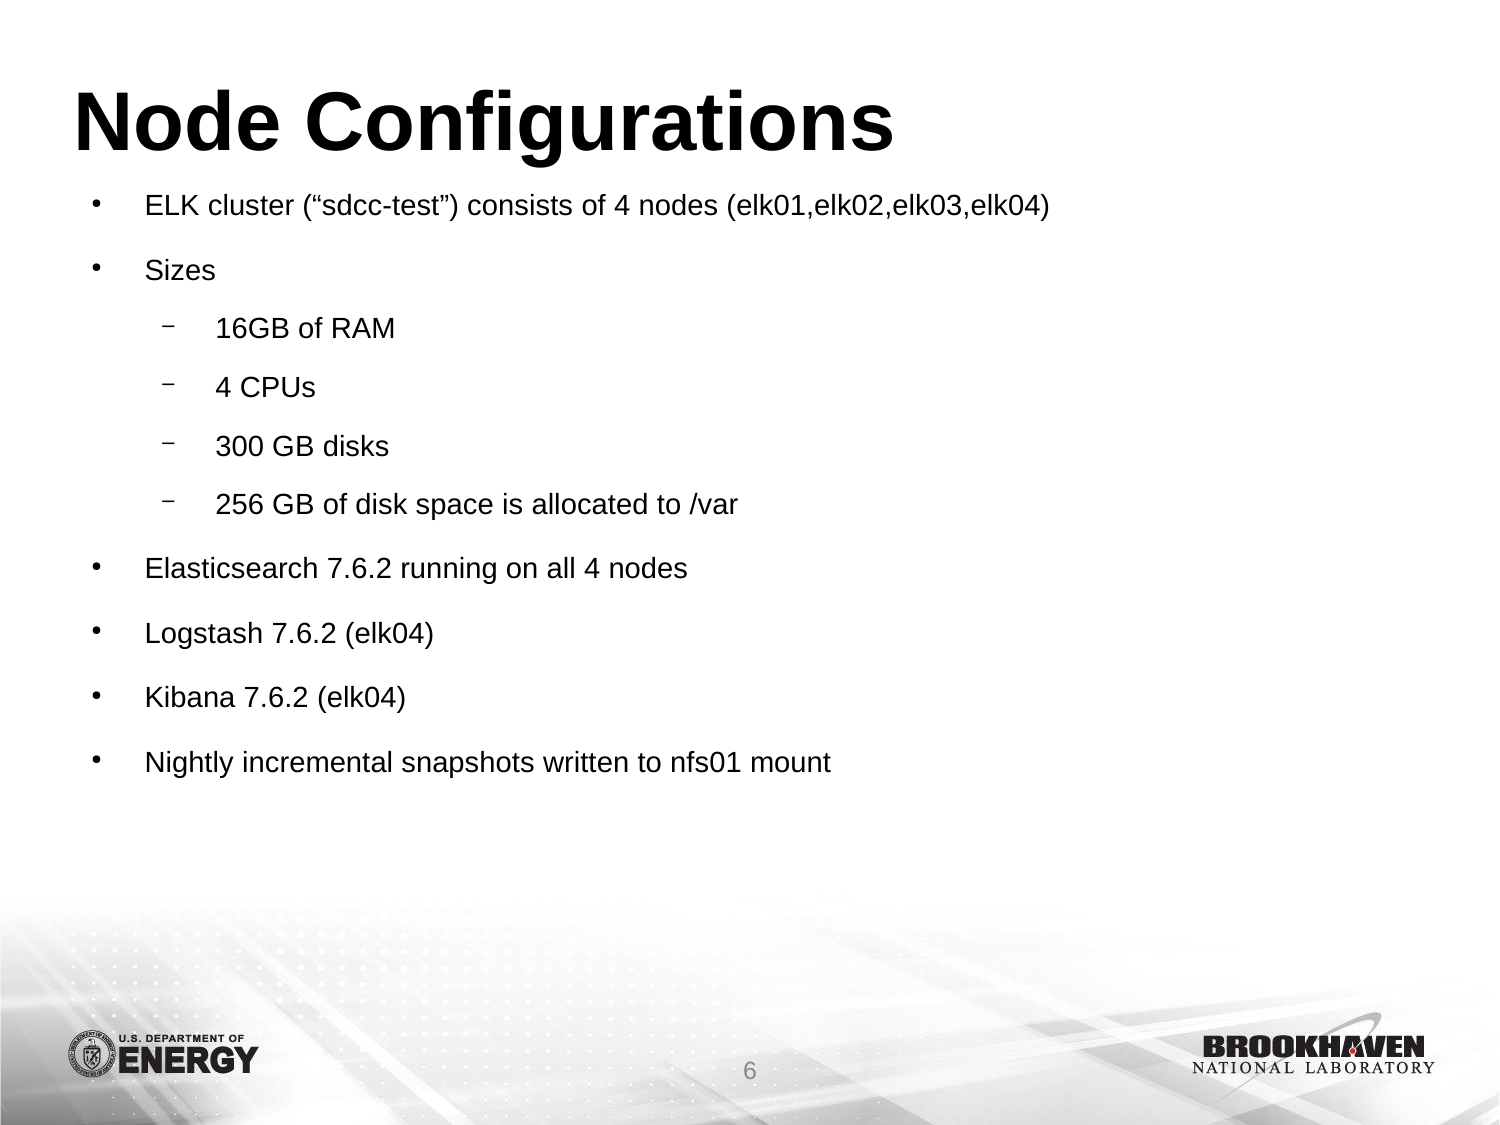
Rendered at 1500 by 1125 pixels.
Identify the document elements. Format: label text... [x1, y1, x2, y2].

slide_number <number> [581, 1039, 919, 1100]
title Node Configurations [58, 59, 1425, 179]
list ELK cluster (“sdcc-test”) consists of 4 nodes (elk01,elk02,elk03,elk04) Sizes 16GB of RAM 4 CPUs 300 GB disks 256 GB of disk space is allocated to /var Elasticsearch 7.6.2 running on all 4 nodes Logstash 7.6.2 (elk04) Kibana 7.6.2 (elk04) Nightly incremental snapshots written to nfs01 mount [58, 179, 1425, 944]
picture [0, 0, 1500, 1125]
